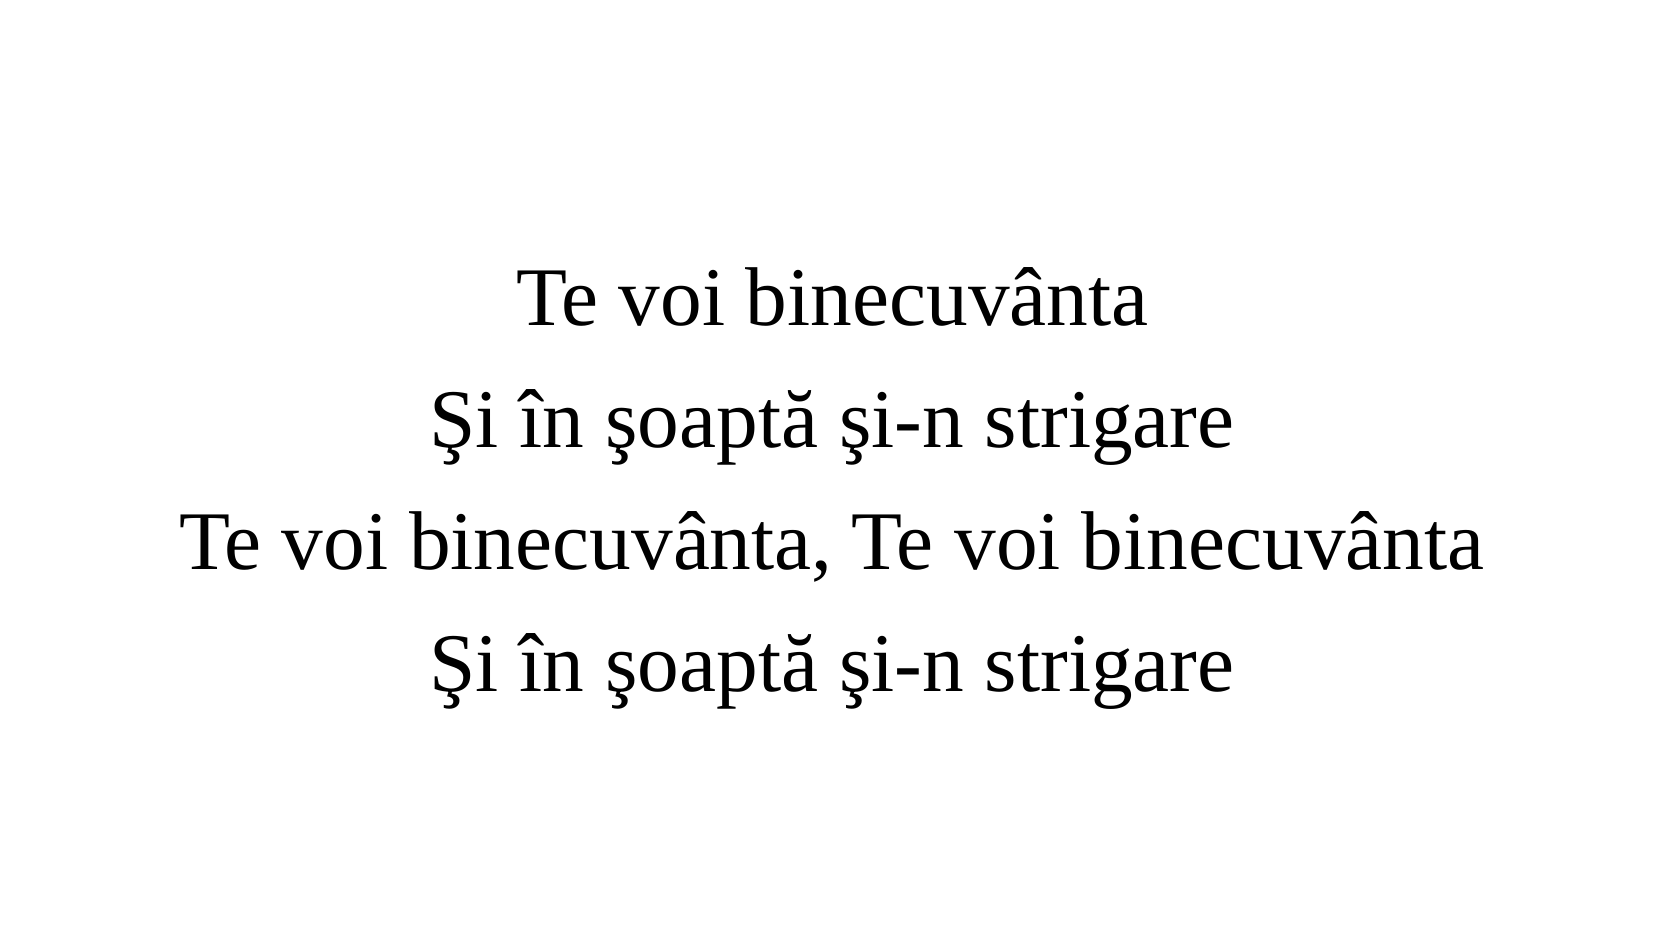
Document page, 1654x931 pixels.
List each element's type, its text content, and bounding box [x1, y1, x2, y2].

subtitle Te voi binecuvânta Şi în şoaptă şi-n strigare Te voi binecuvânta, Te voi binecuvânta Şi în şoaptă şi-n strigare [94, 238, 1571, 712]
